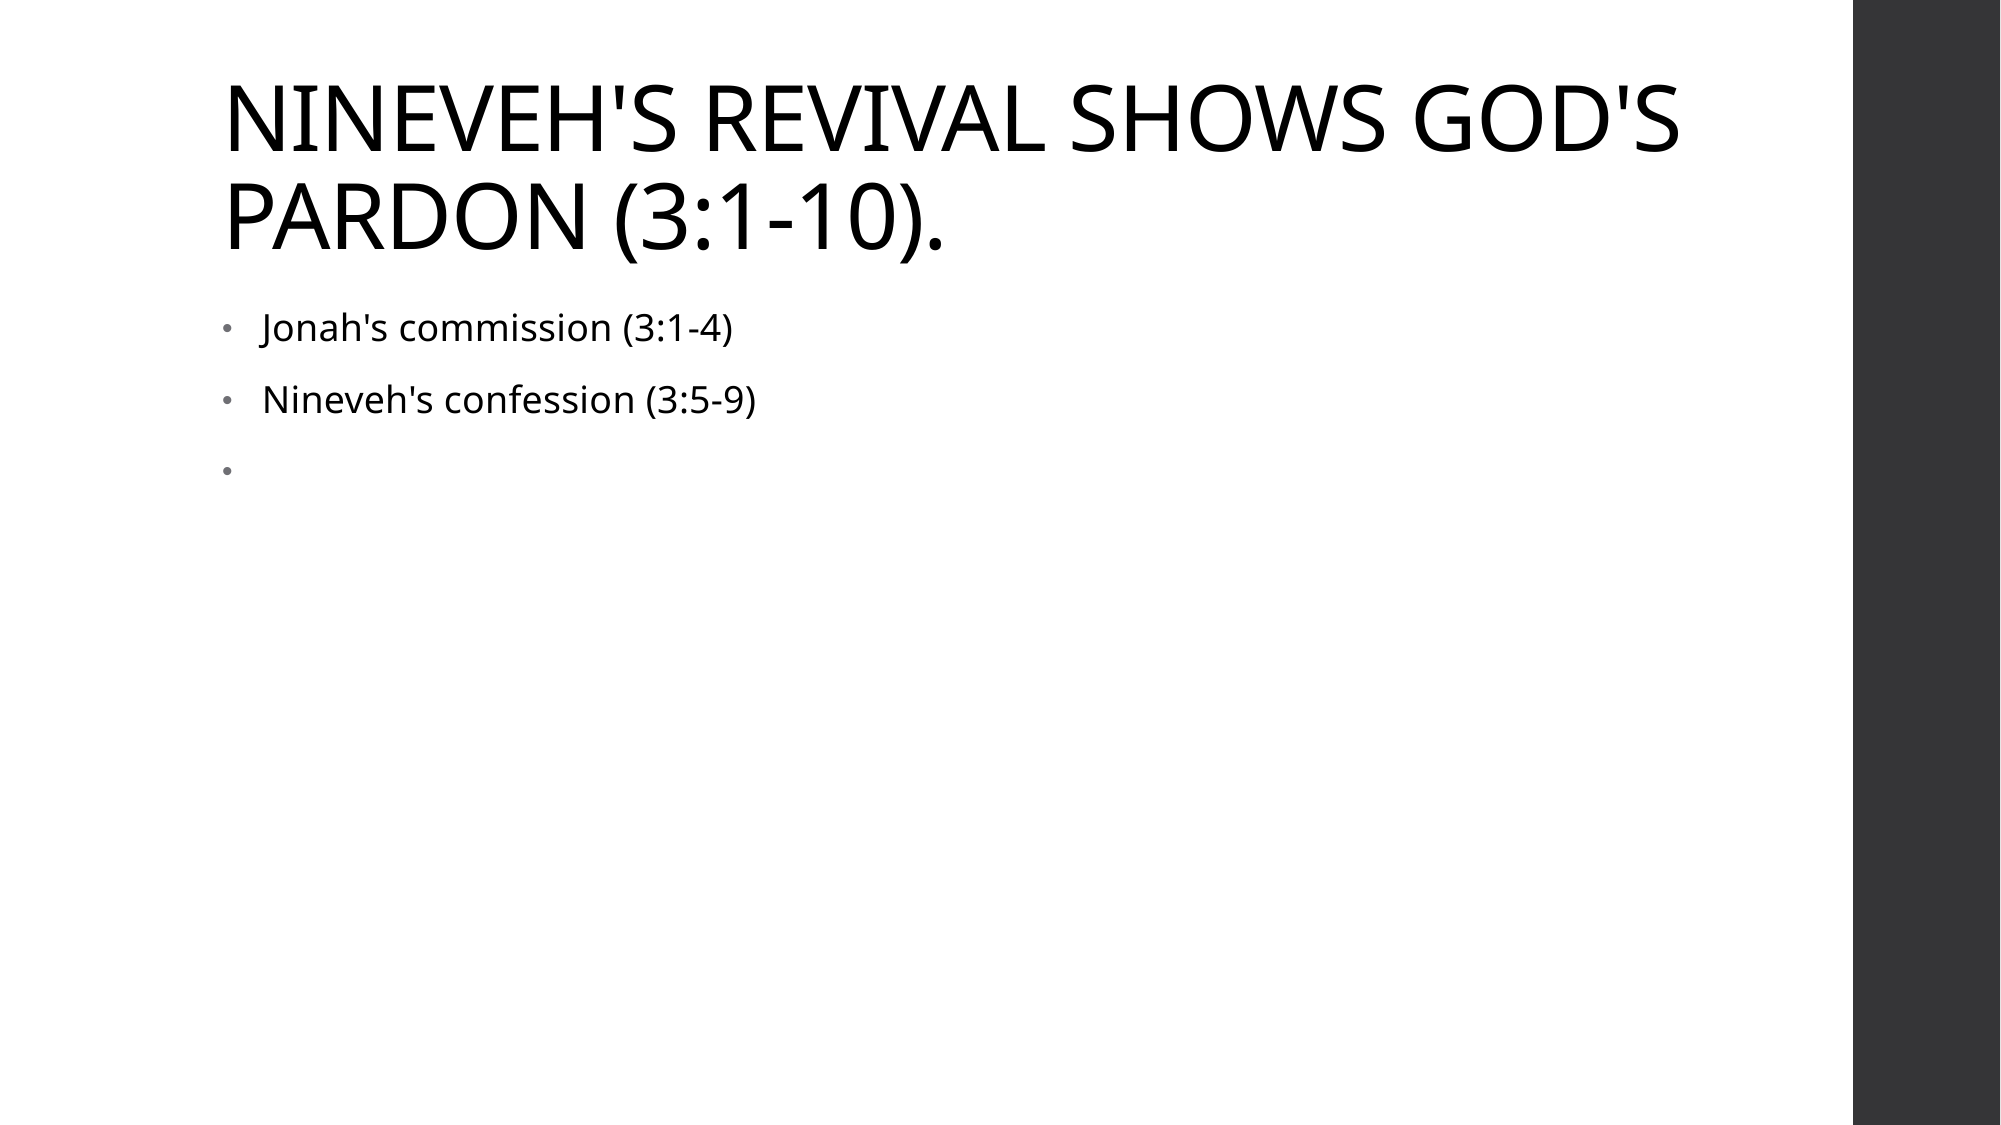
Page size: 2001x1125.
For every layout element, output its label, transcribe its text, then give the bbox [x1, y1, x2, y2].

title NINEVEH'S REVIVAL SHOWS GOD'S PARDON (3:1-10). [206, 60, 1797, 278]
list Jonah's commission (3:1-4) Nineveh's confession (3:5-9) [206, 299, 1617, 1014]
